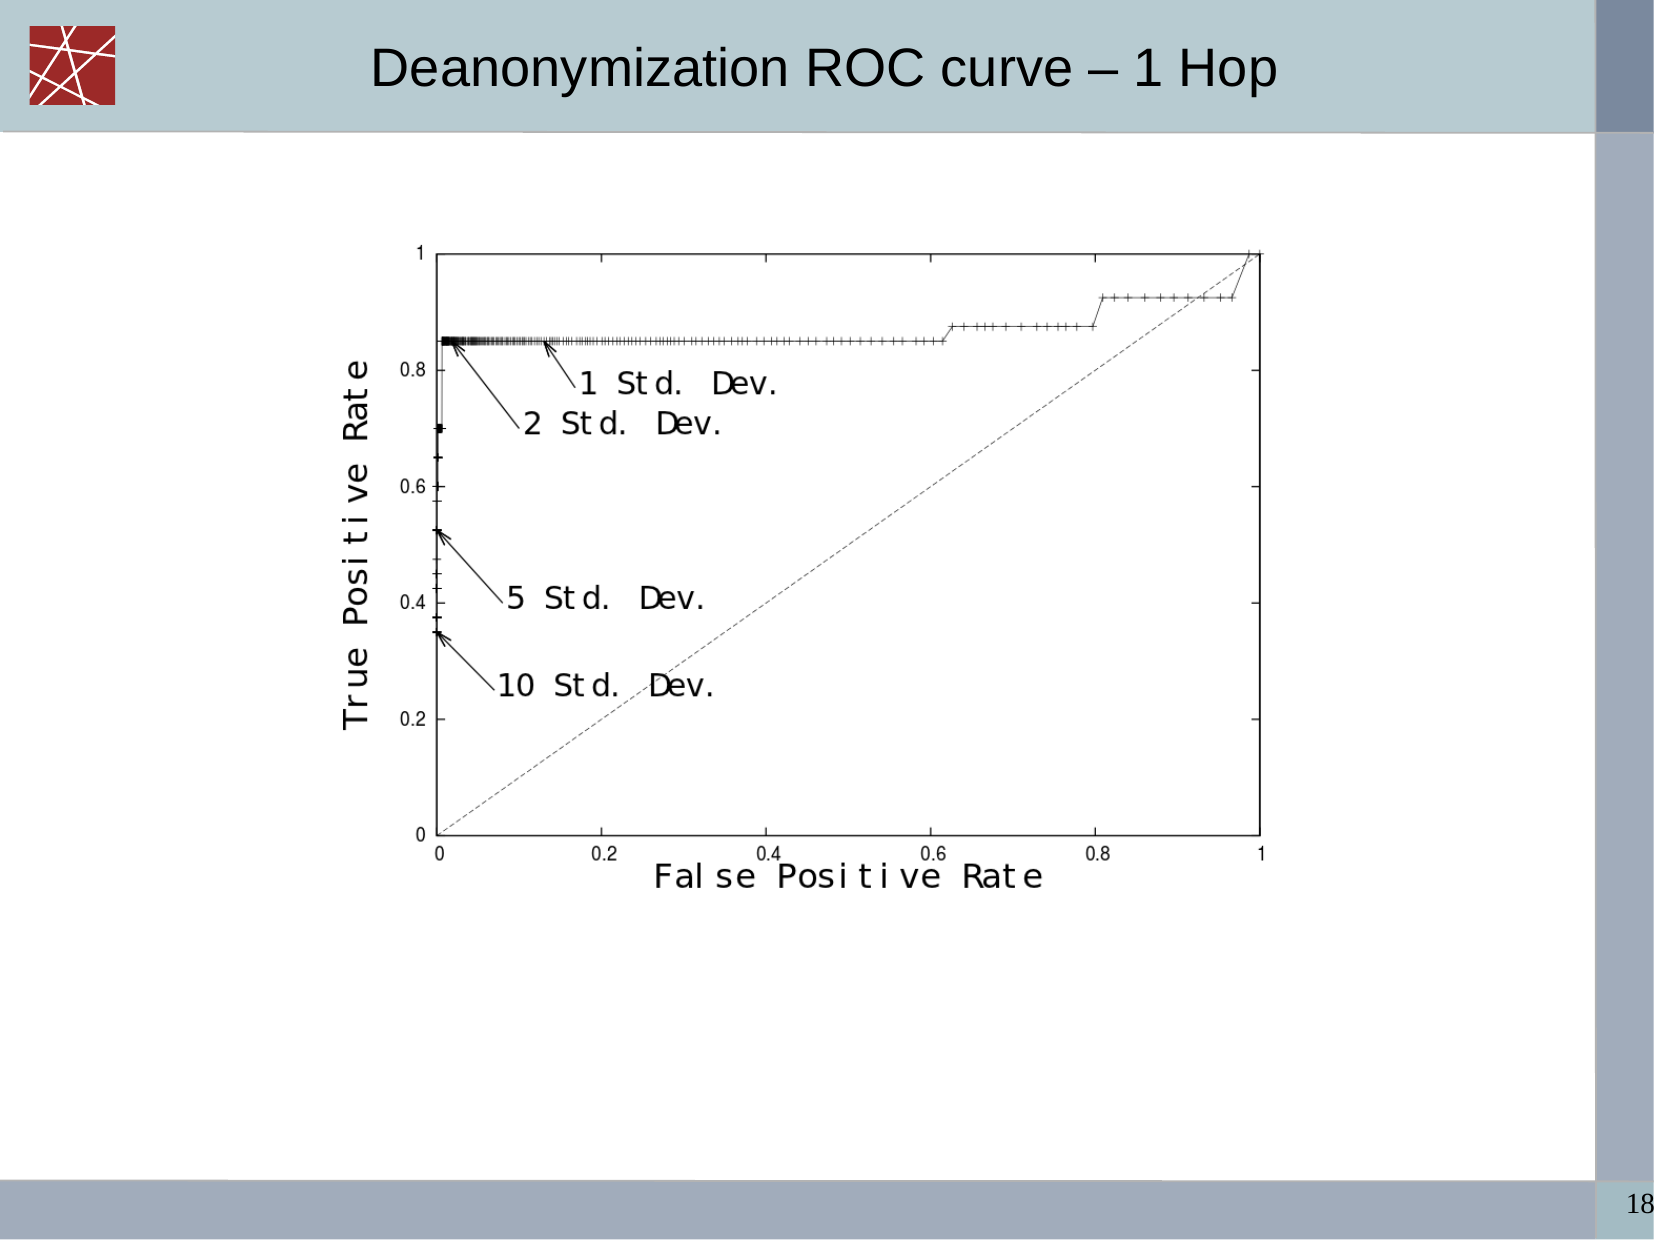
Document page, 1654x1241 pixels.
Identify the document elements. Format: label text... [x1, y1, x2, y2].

title Deanonymization ROC curve – 1 Hop [81, 9, 1570, 126]
picture [281, 166, 1322, 971]
